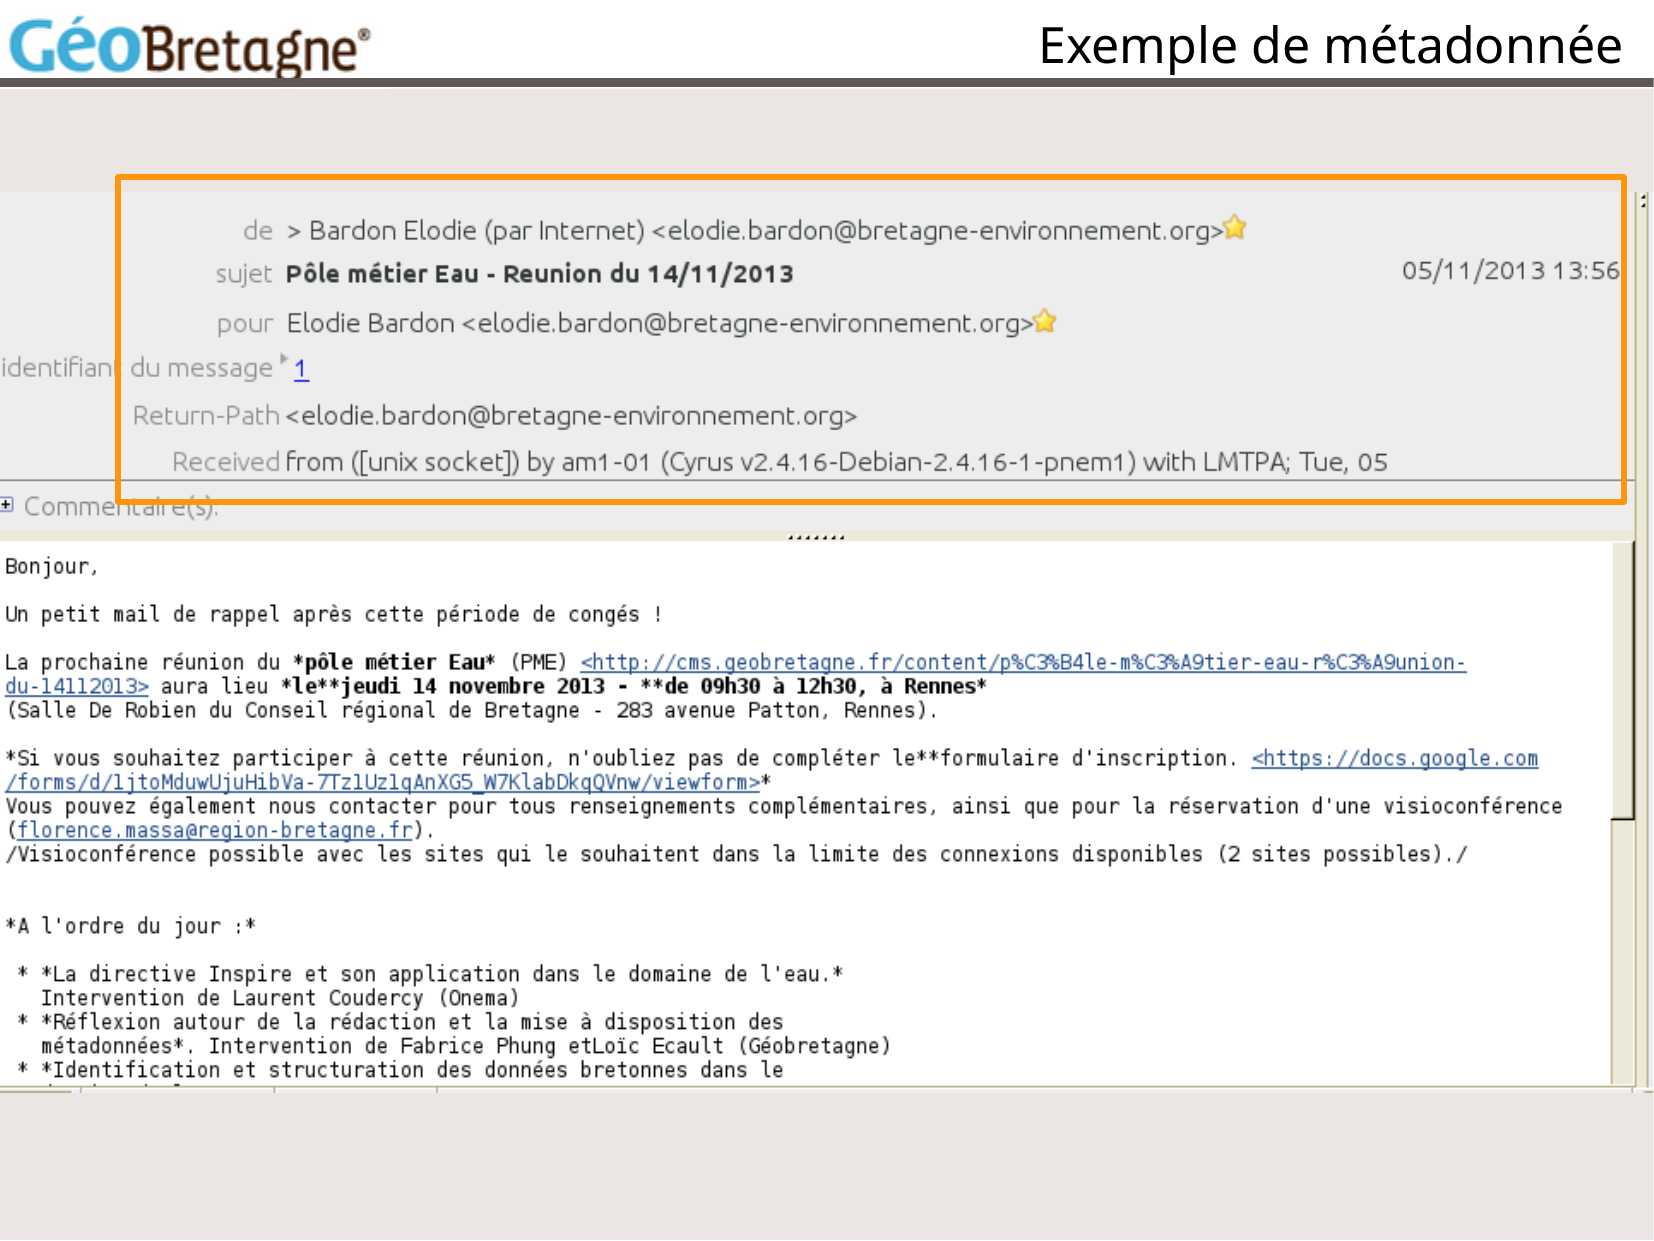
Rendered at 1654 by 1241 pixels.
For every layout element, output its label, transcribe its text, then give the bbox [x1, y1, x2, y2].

picture [0, 192, 1654, 1093]
picture [0, 0, 383, 78]
title Exemple de métadonnée [383, 0, 1625, 89]
picture [121, 192, 1621, 499]
